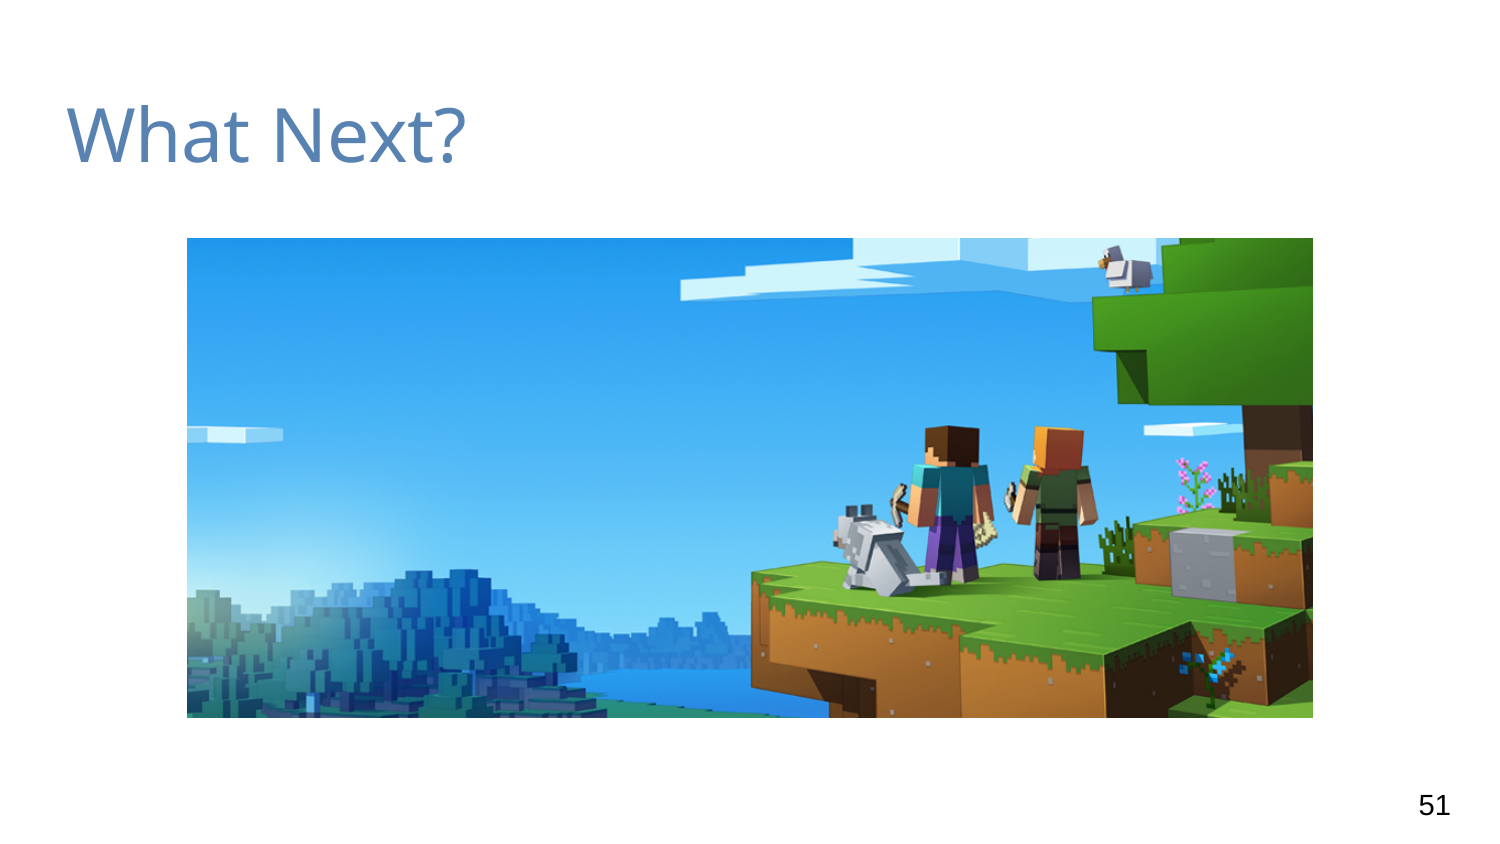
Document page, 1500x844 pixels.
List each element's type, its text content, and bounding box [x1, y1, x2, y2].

title What Next? [51, 72, 1449, 167]
picture [187, 238, 1313, 718]
